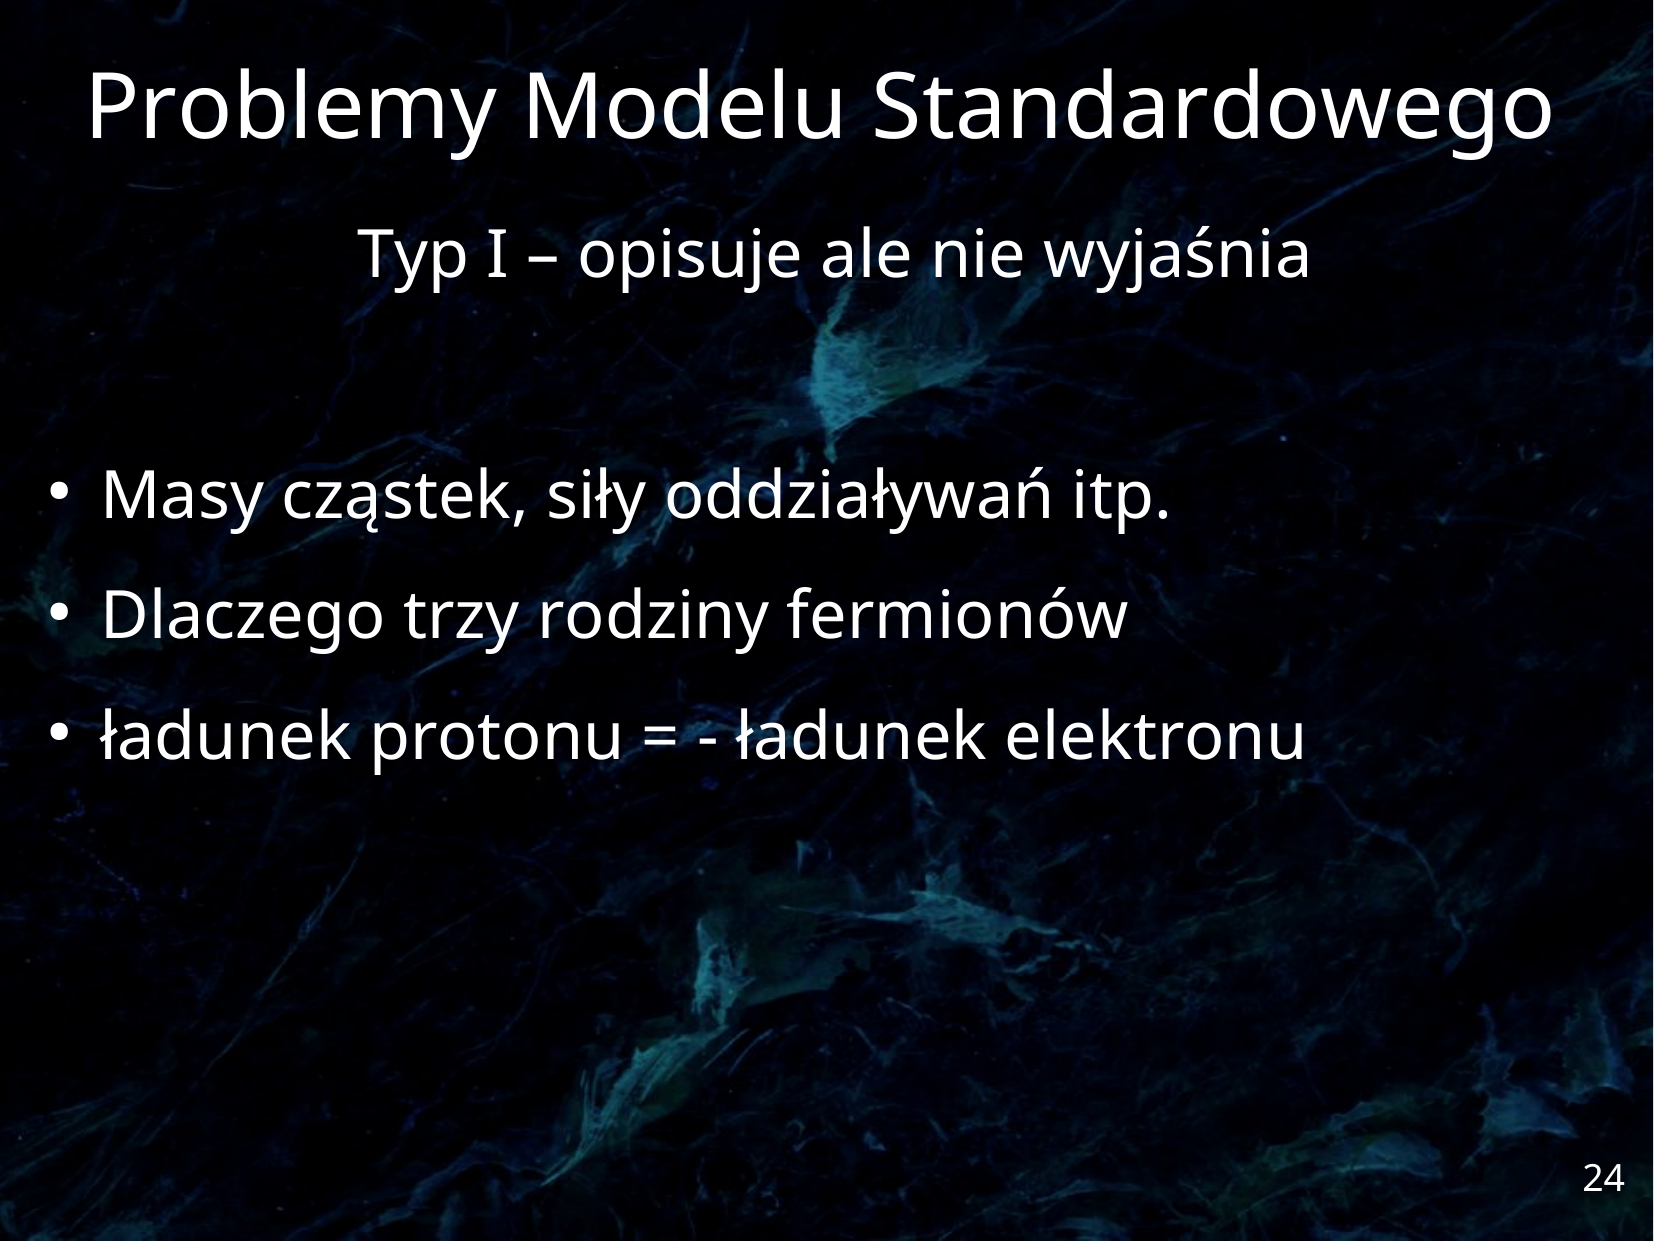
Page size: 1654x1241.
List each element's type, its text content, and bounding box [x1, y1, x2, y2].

list Typ I – opisuje ale nie wyjaśnia Masy cząstek, siły oddziaływań itp. Dlaczego trzy rodziny fermionów ładunek protonu = - ładunek elektronu [29, 206, 1625, 1123]
picture [0, 0, 1654, 1241]
title Problemy Modelu Standardowego [77, 29, 1565, 178]
